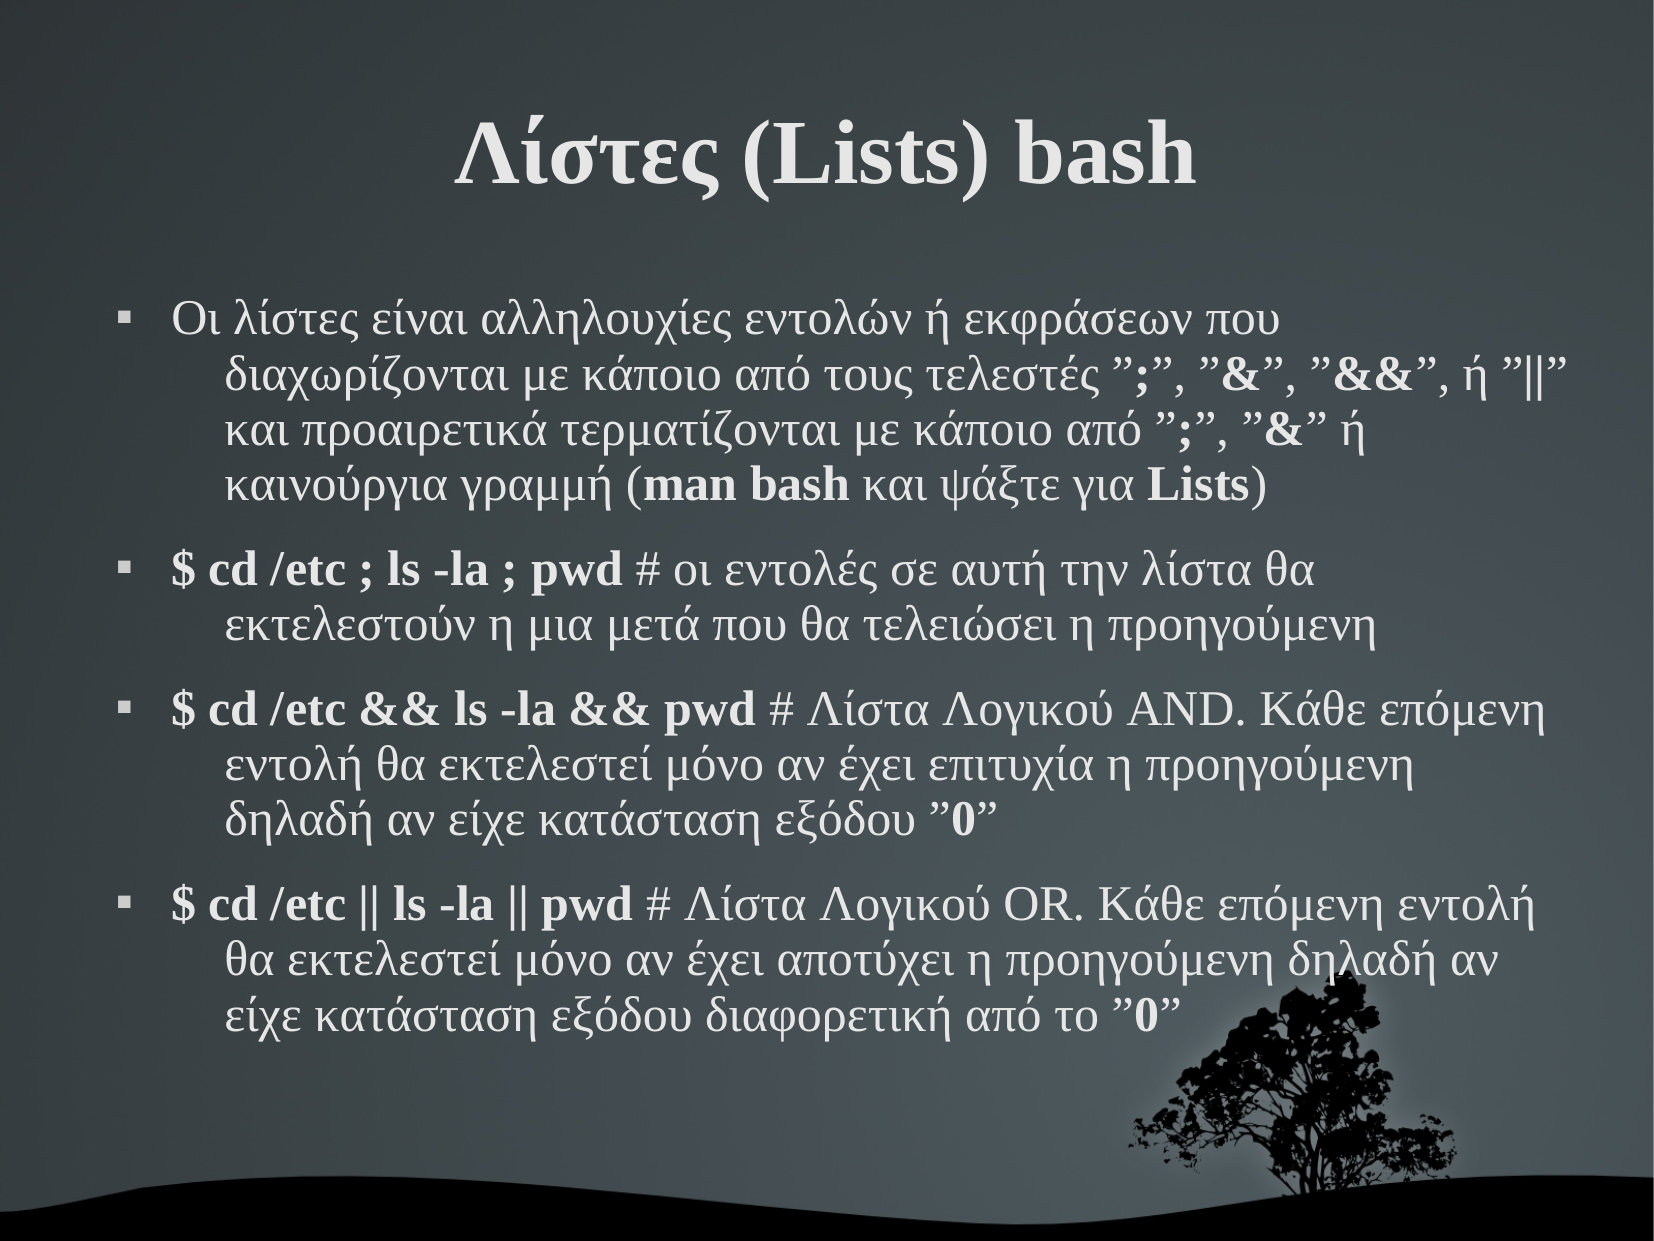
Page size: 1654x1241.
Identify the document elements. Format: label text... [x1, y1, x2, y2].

list Οι λίστες είναι αλληλουχίες εντολών ή εκφράσεων που διαχωρίζονται με κάποιο από τους τελεστές ”;”, ”&”, ”&&”, ή ”||” και προαιρετικά τερματίζονται με κάποιο από ”;”, ”&” ή καινούργια γραμμή (man bash και ψάξτε για Lists) $ cd /etc ; ls -la ; pwd # οι εντολές σε αυτή την λίστα θα εκτελεστούν η μια μετά που θα τελειώσει η προηγούμενη $ cd /etc && ls -la && pwd # Λίστα Λογικού AND. Κάθε επόμενη εντολή θα εκτελεστεί μόνο αν έχει επιτυχία η προηγούμενη δηλαδή αν είχε κατάσταση εξόδου ”0” $ cd /etc || ls -la || pwd # Λίστα Λογικού OR. Κάθε επόμενη εντολή θα εκτελεστεί μόνο αν έχει αποτύχει η προηγούμενη δηλαδή αν είχε κατάσταση εξόδου διαφορετική από το ”0” [82, 290, 1571, 1143]
picture [0, 0, 1654, 1241]
title Λίστες (Lists) bash [82, 49, 1571, 257]
